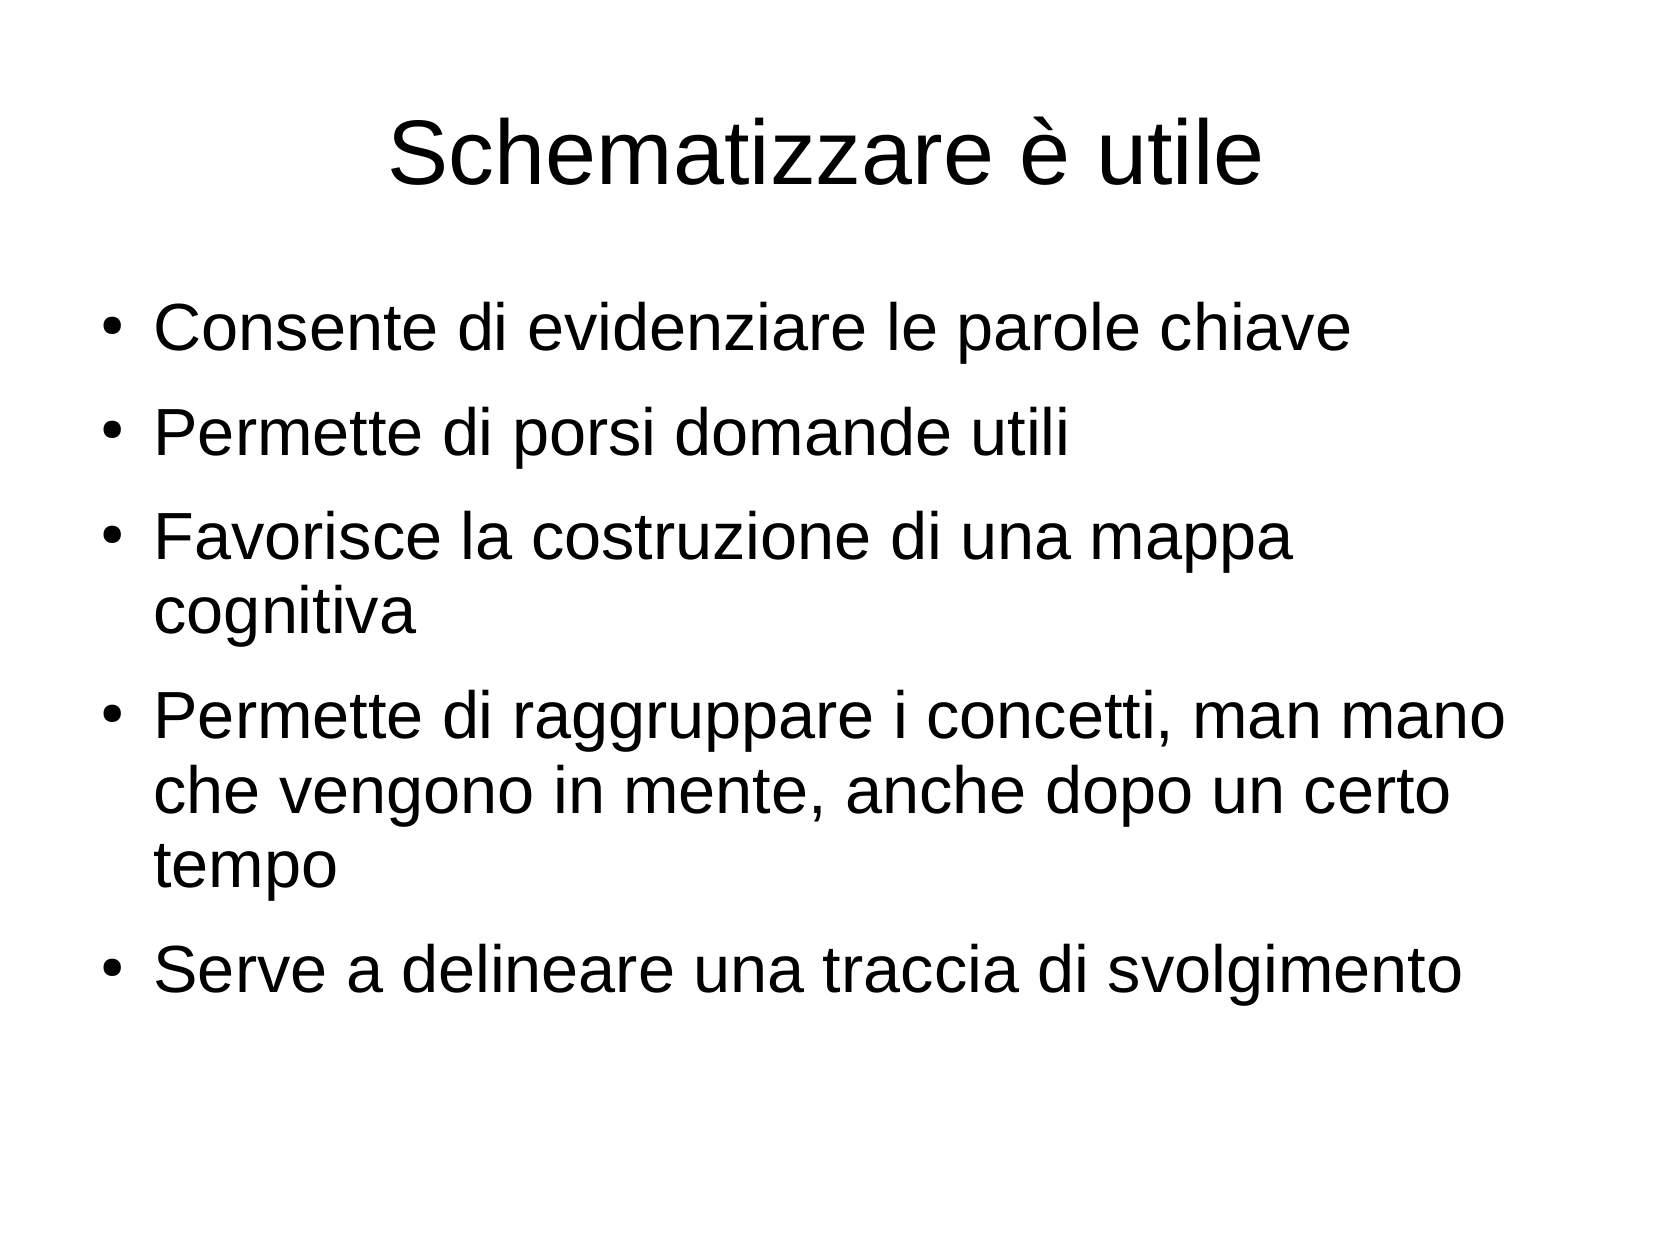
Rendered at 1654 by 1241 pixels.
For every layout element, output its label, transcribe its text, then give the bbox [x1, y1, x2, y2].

title Schematizzare è utile [82, 49, 1571, 257]
list Consente di evidenziare le parole chiave Permette di porsi domande utili Favorisce la costruzione di una mappa cognitiva Permette di raggruppare i concetti, man mano che vengono in mente, anche dopo un certo tempo Serve a delineare una traccia di svolgimento [82, 290, 1571, 1007]
